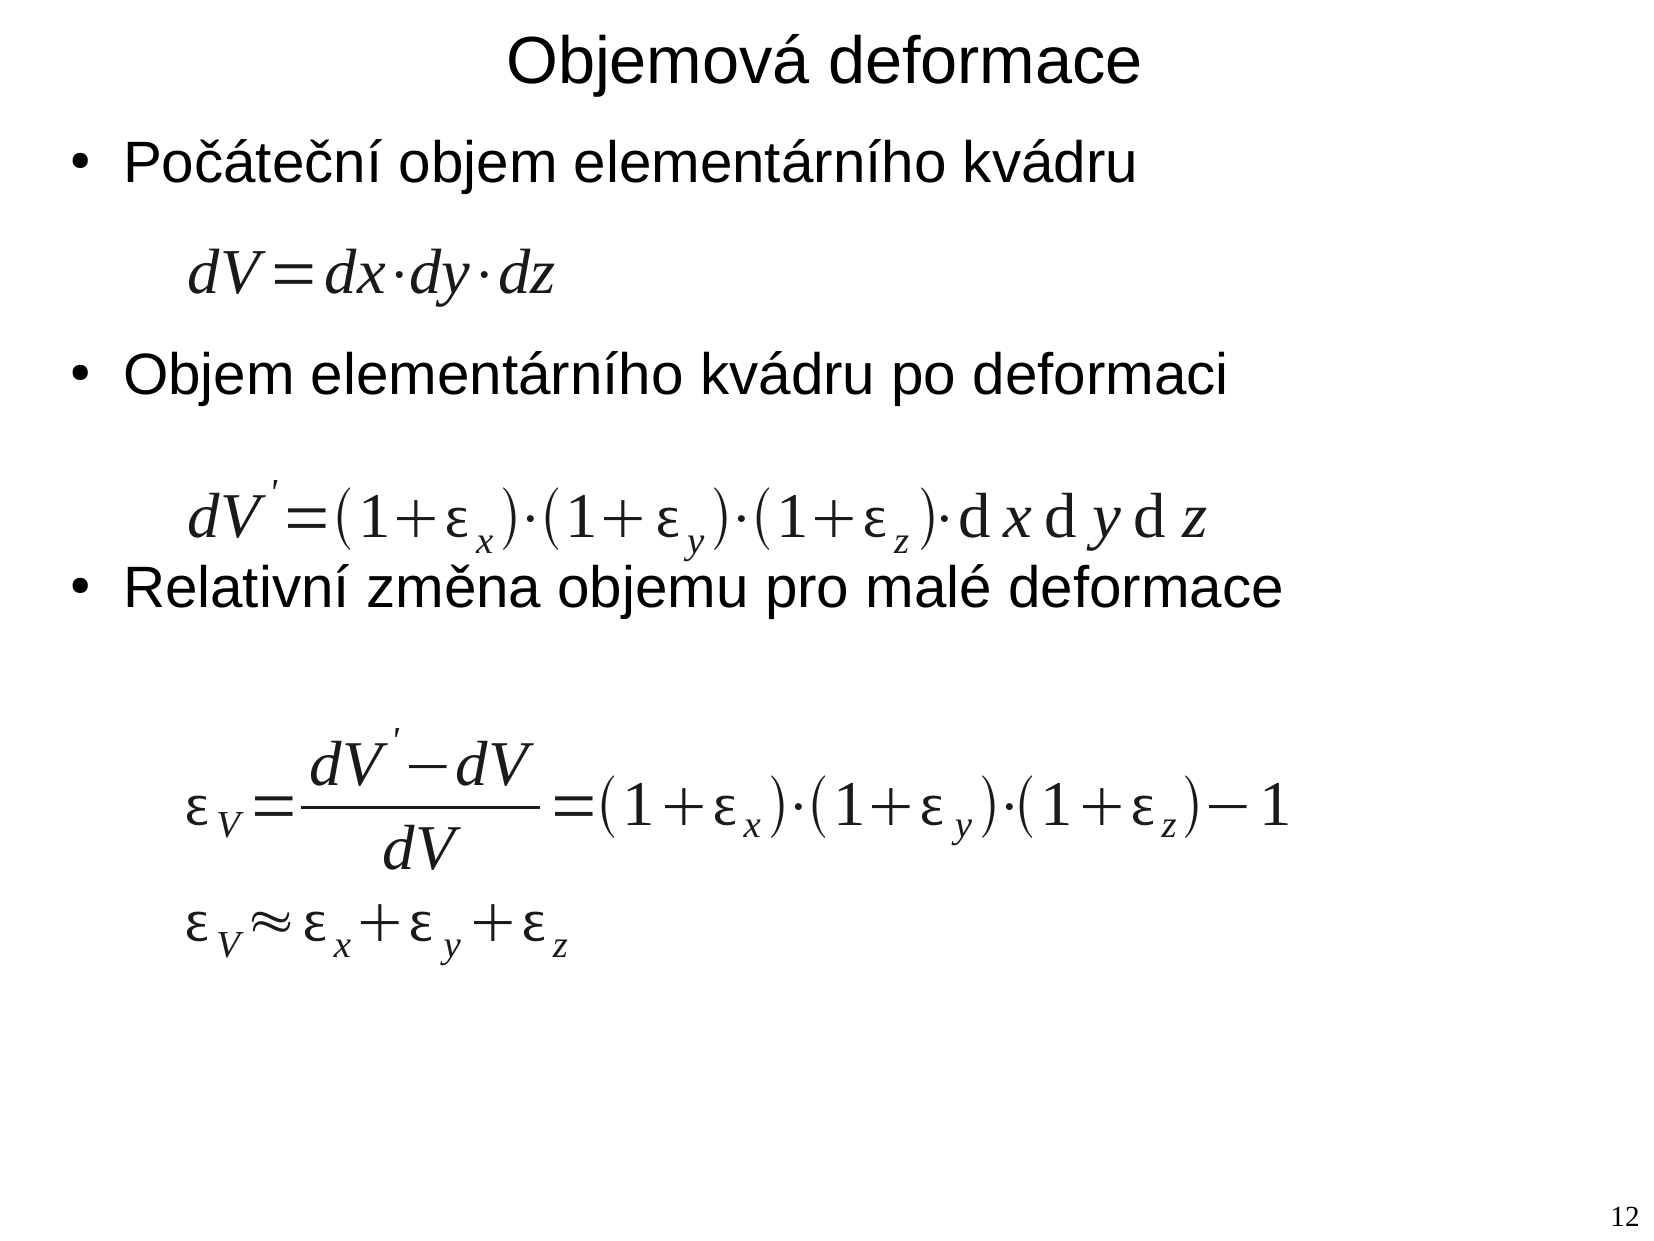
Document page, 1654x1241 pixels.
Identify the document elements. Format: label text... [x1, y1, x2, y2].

title Objemová deformace [37, 8, 1613, 113]
chart [159, 722, 1305, 966]
chart [159, 473, 1222, 563]
list Počáteční objem elementárního kvádru Objem elementárního kvádru po deformaci Relativní změna objemu pro malé deformace [52, 129, 1603, 949]
chart [159, 237, 571, 309]
